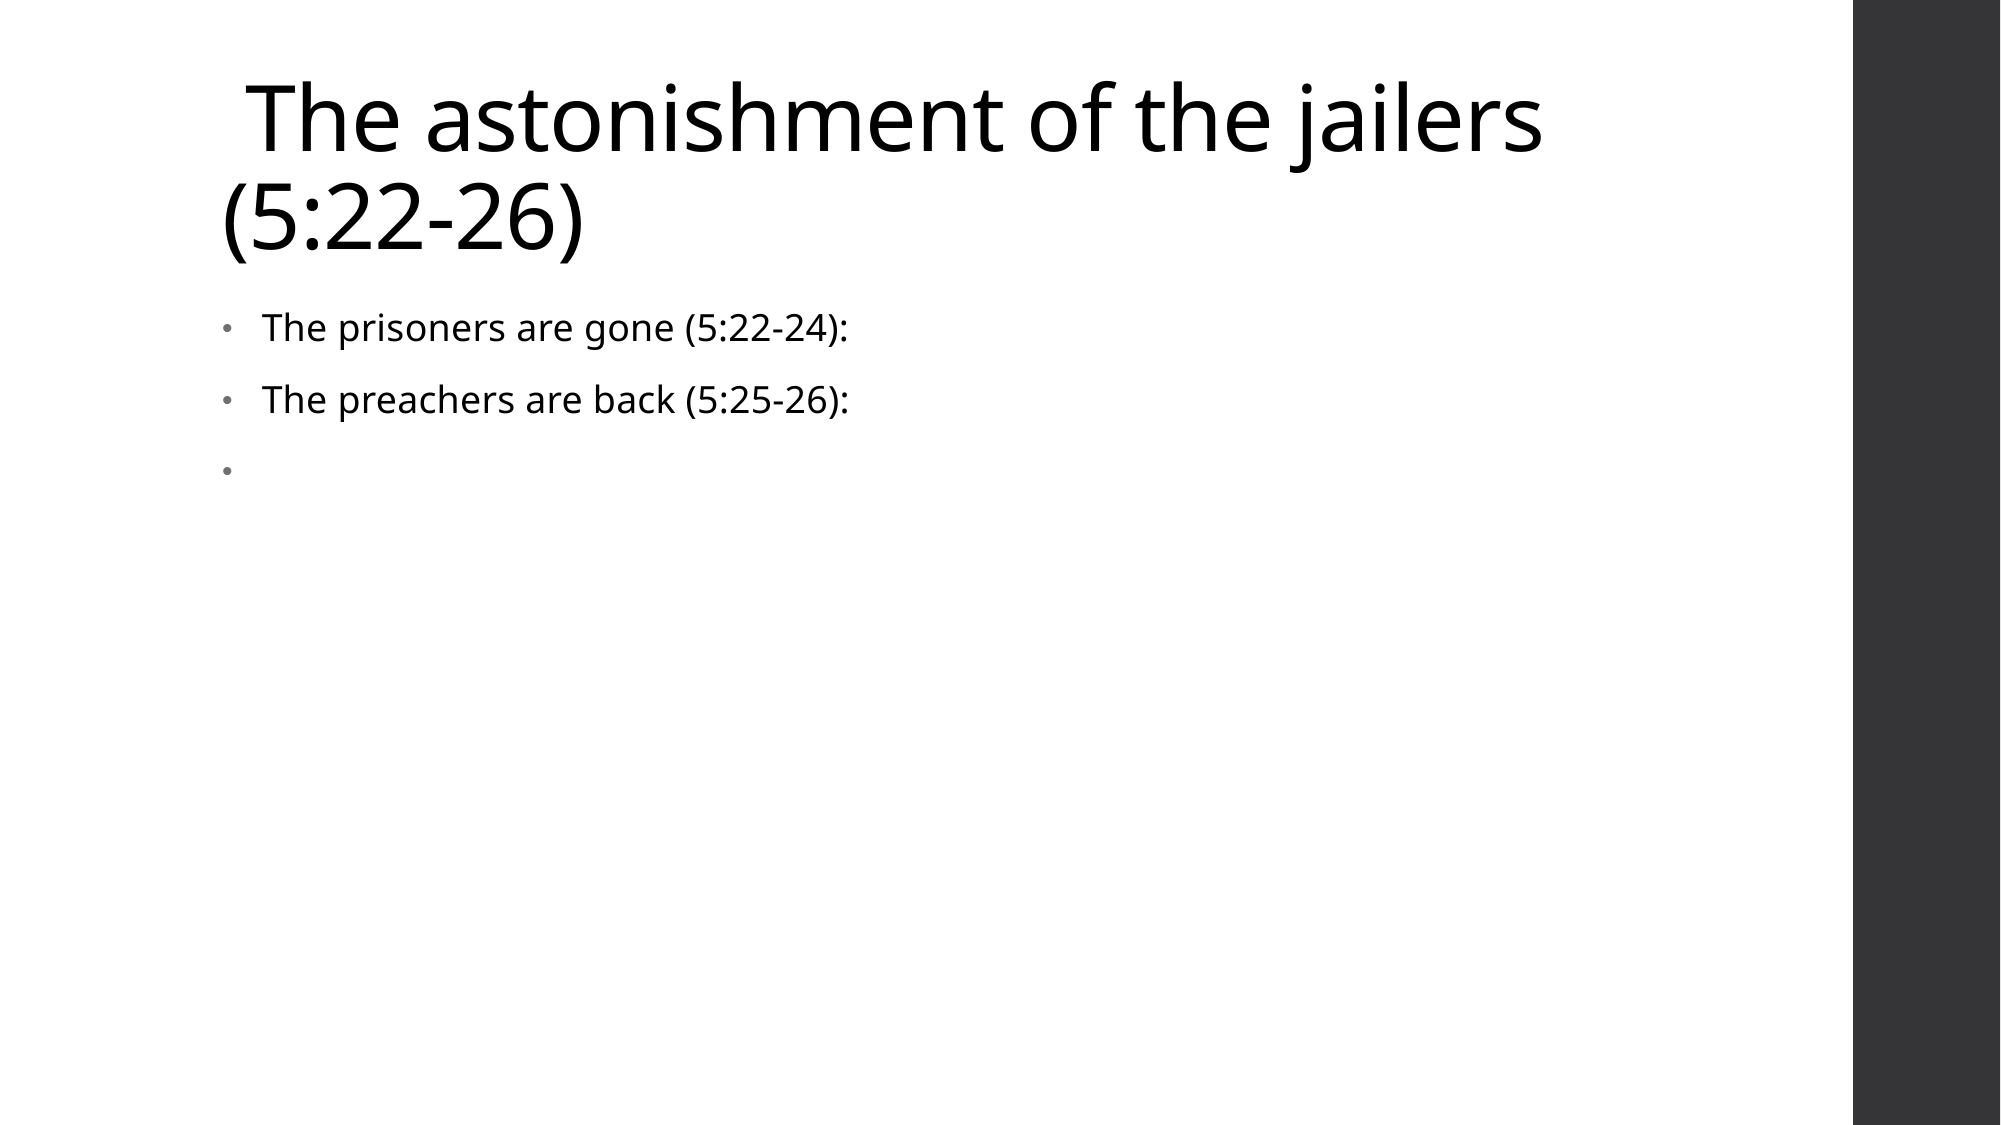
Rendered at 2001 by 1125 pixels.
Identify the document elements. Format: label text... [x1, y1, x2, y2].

list The prisoners are gone (5:22-24): The preachers are back (5:25-26): [206, 299, 1617, 1014]
title The astonishment of the jailers (5:22-26) [206, 60, 1797, 278]
